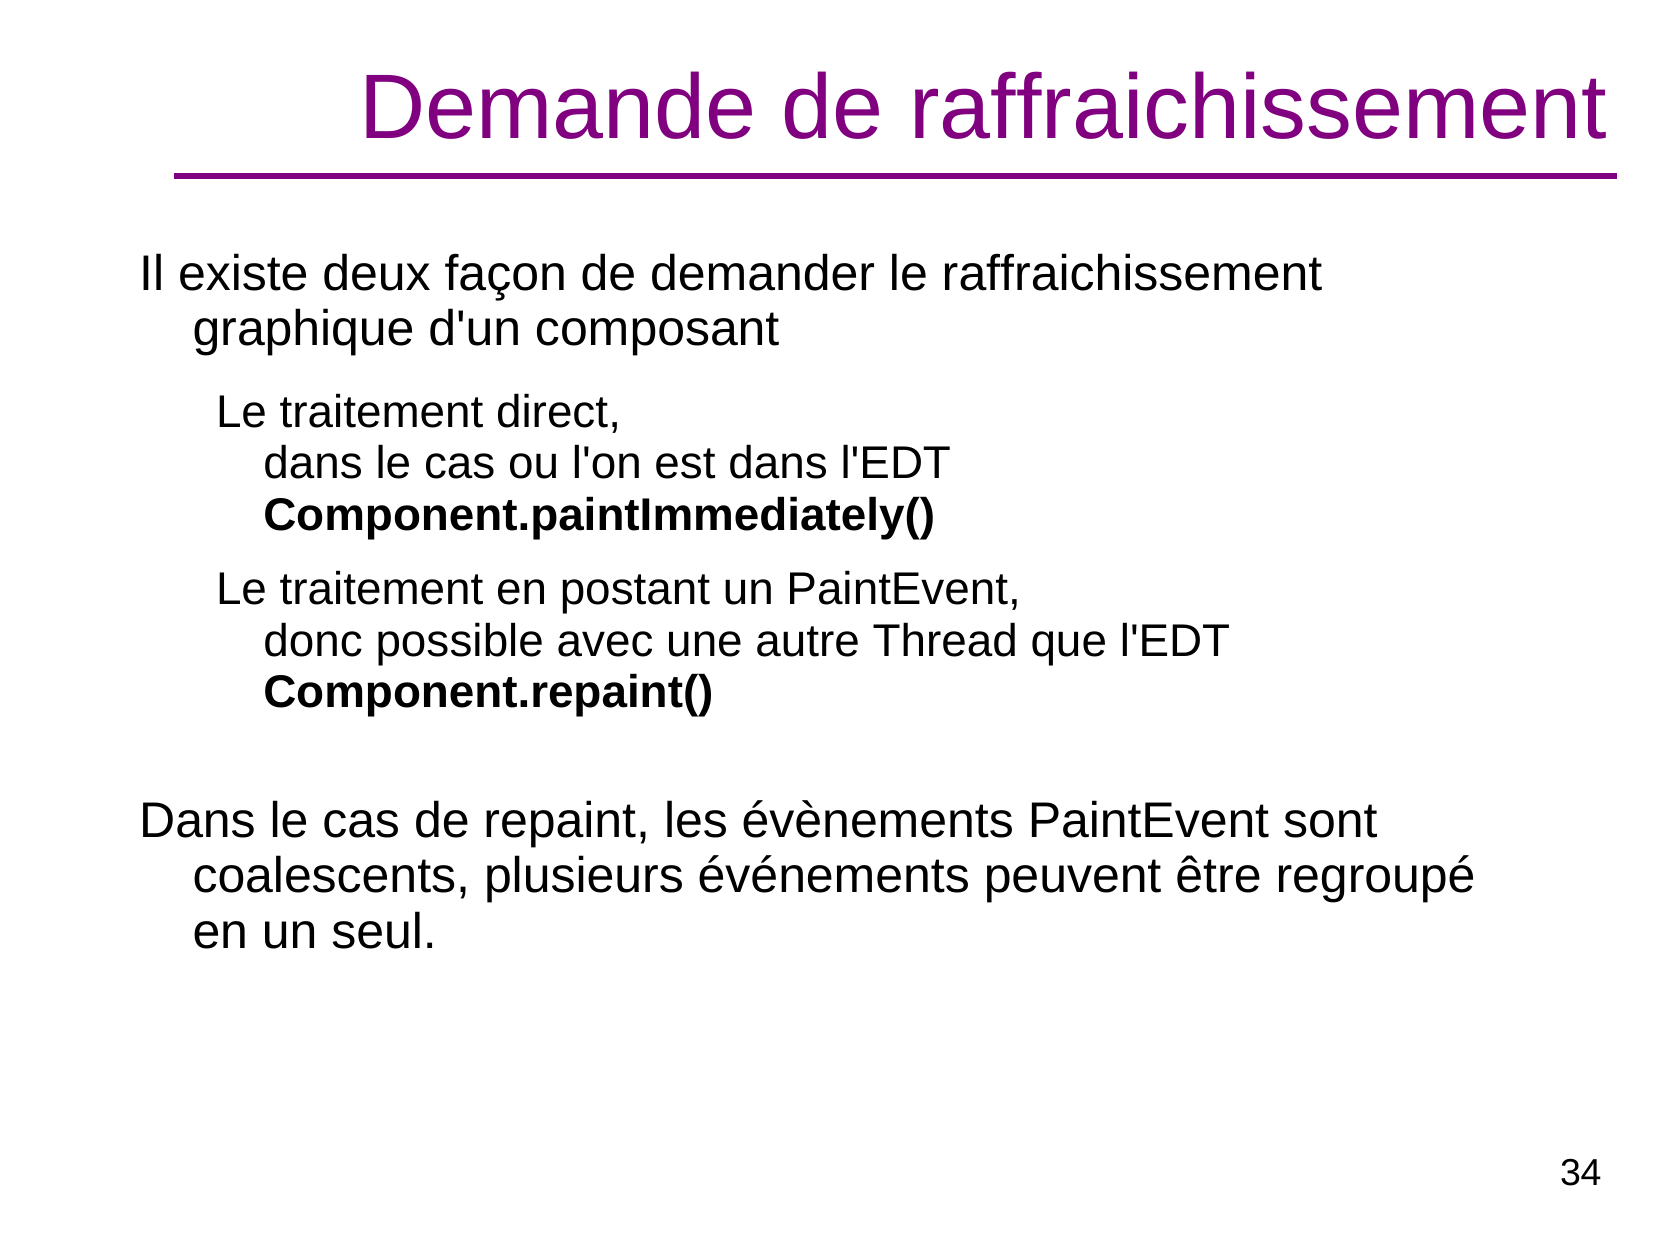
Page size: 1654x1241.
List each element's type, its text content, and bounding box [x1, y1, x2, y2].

title Demande de raffraichissement [103, 55, 1609, 159]
list Il existe deux façon de demander le raffraichissement graphique d'un composant Le traitement direct, dans le cas ou l'on est dans l'EDT Component.paintImmediately() Le traitement en postant un PaintEvent, donc possible avec une autre Thread que l'EDT Component.repaint() Dans le cas de repaint, les évènements PaintEvent sont coalescents, plusieurs événements peuvent être regroupé en un seul. [121, 244, 1534, 969]
